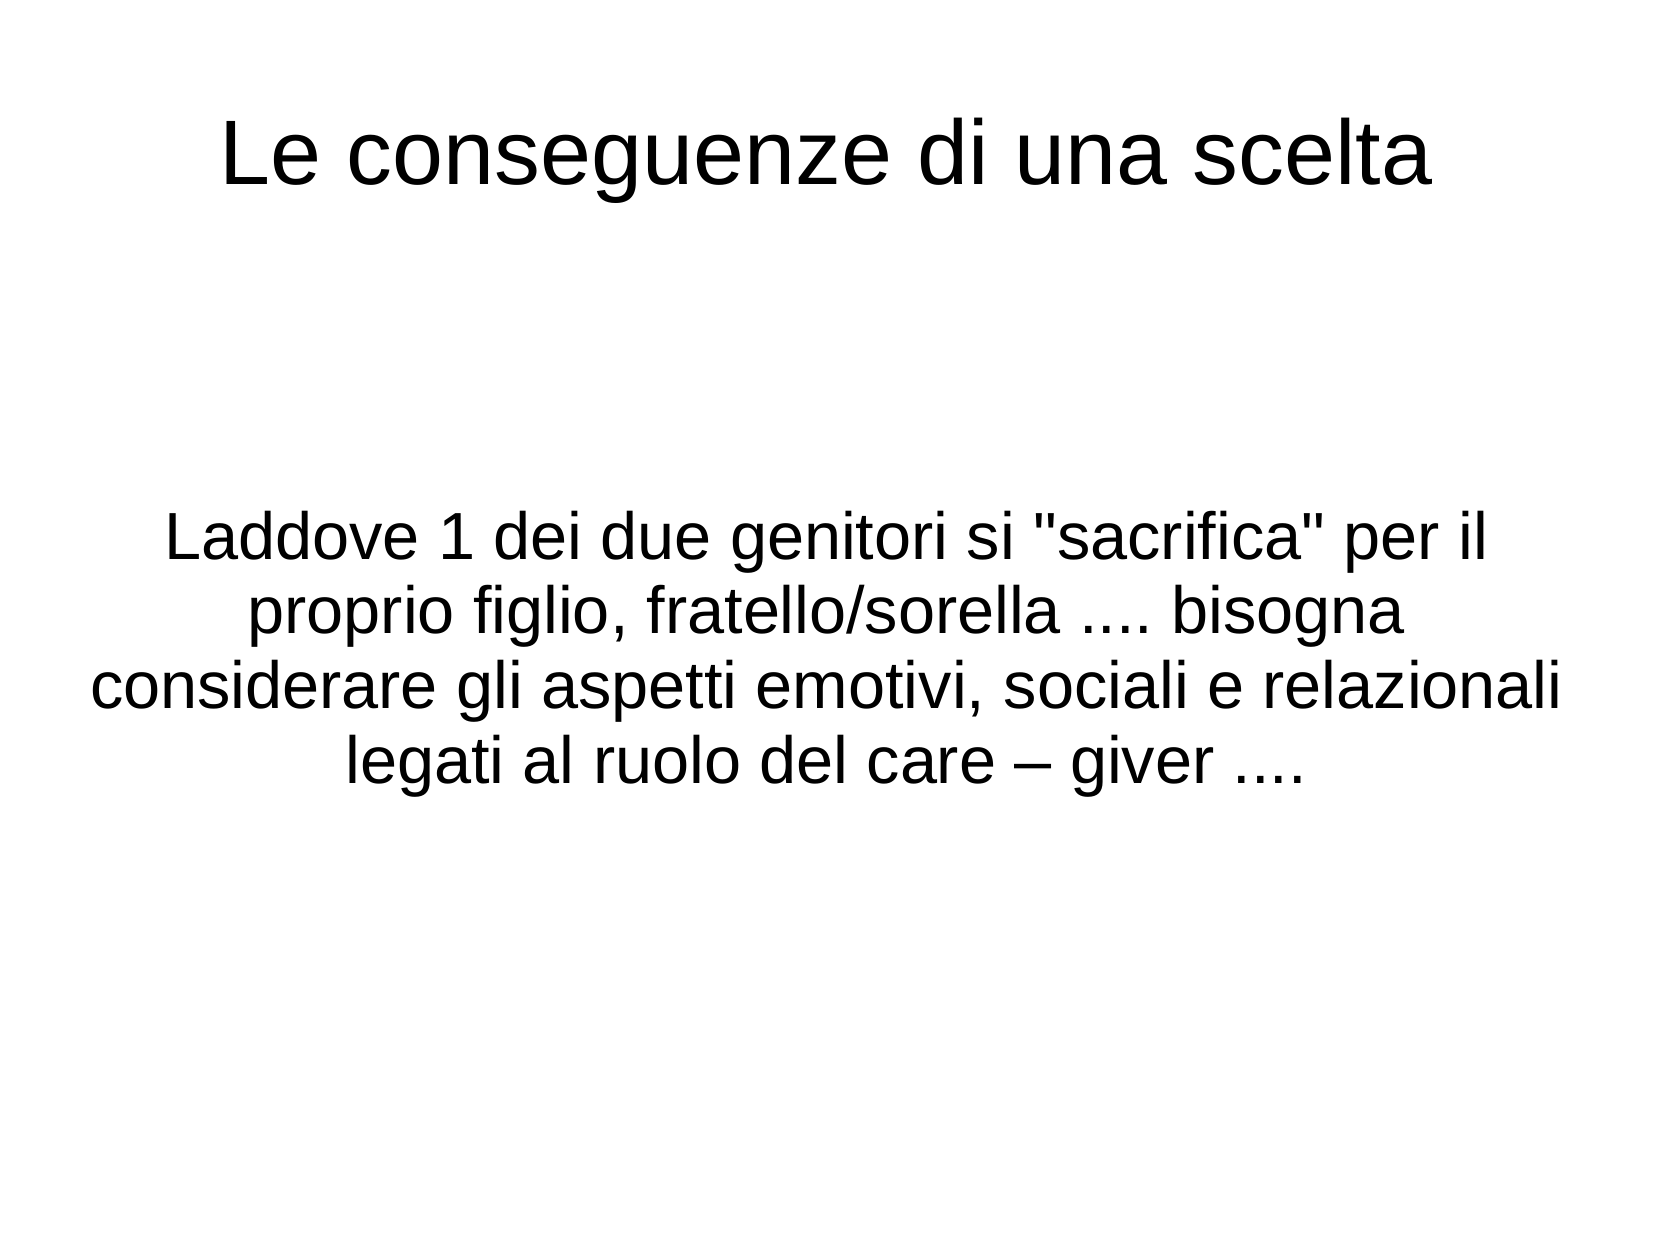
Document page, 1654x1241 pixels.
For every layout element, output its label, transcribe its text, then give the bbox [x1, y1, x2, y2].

list Laddove 1 dei due genitori si "sacrifica" per il proprio figlio, fratello/sorella .... bisogna considerare gli aspetti emotivi, sociali e relazionali legati al ruolo del care – giver .... [82, 290, 1571, 1142]
title Le conseguenze di una scelta [82, 49, 1571, 257]
